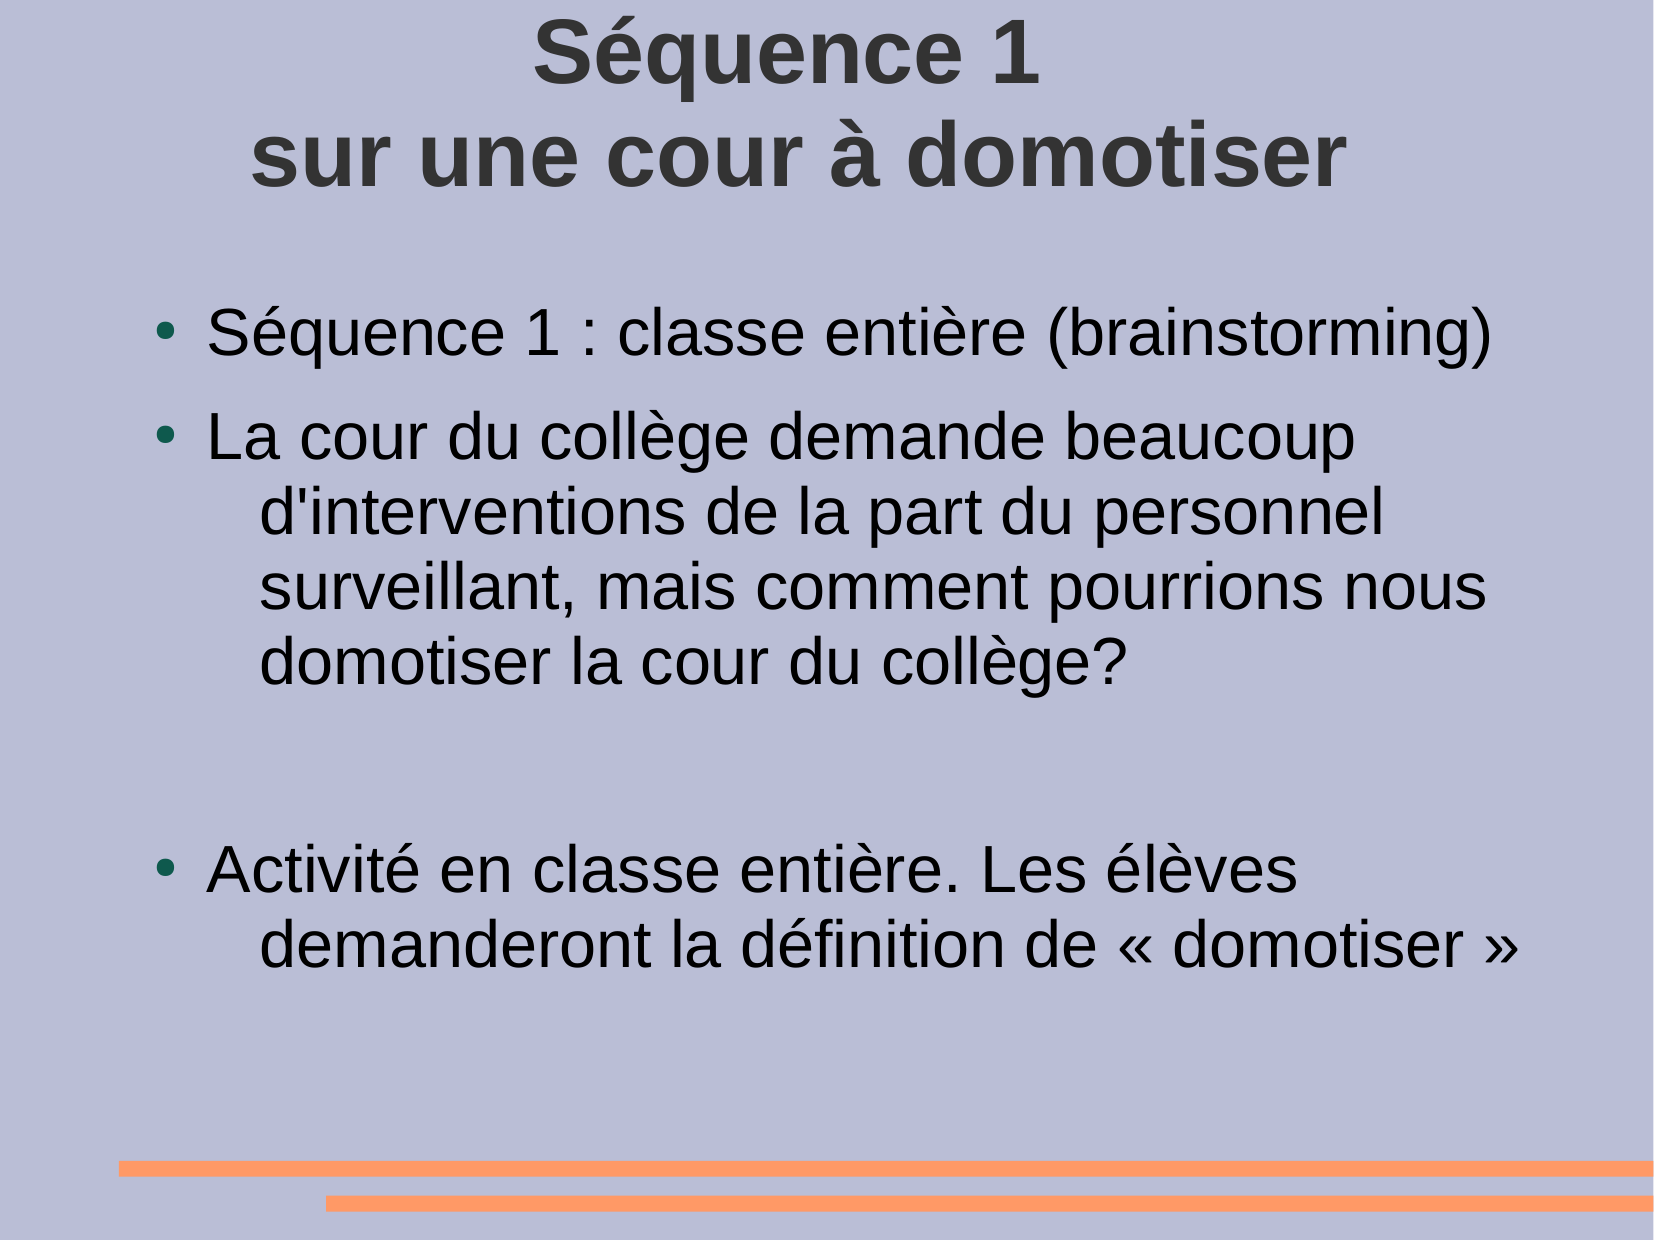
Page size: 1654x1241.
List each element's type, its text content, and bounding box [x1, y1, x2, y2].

title Séquence 1 sur une cour à domotiser [93, 0, 1506, 208]
list Séquence 1 : classe entière (brainstorming) La cour du collège demande beaucoup d'interventions de la part du personnel surveillant, mais comment pourrions nous domotiser la cour du collège? Activité en classe entière. Les élèves demanderont la définition de « domotiser » [118, 295, 1558, 1106]
